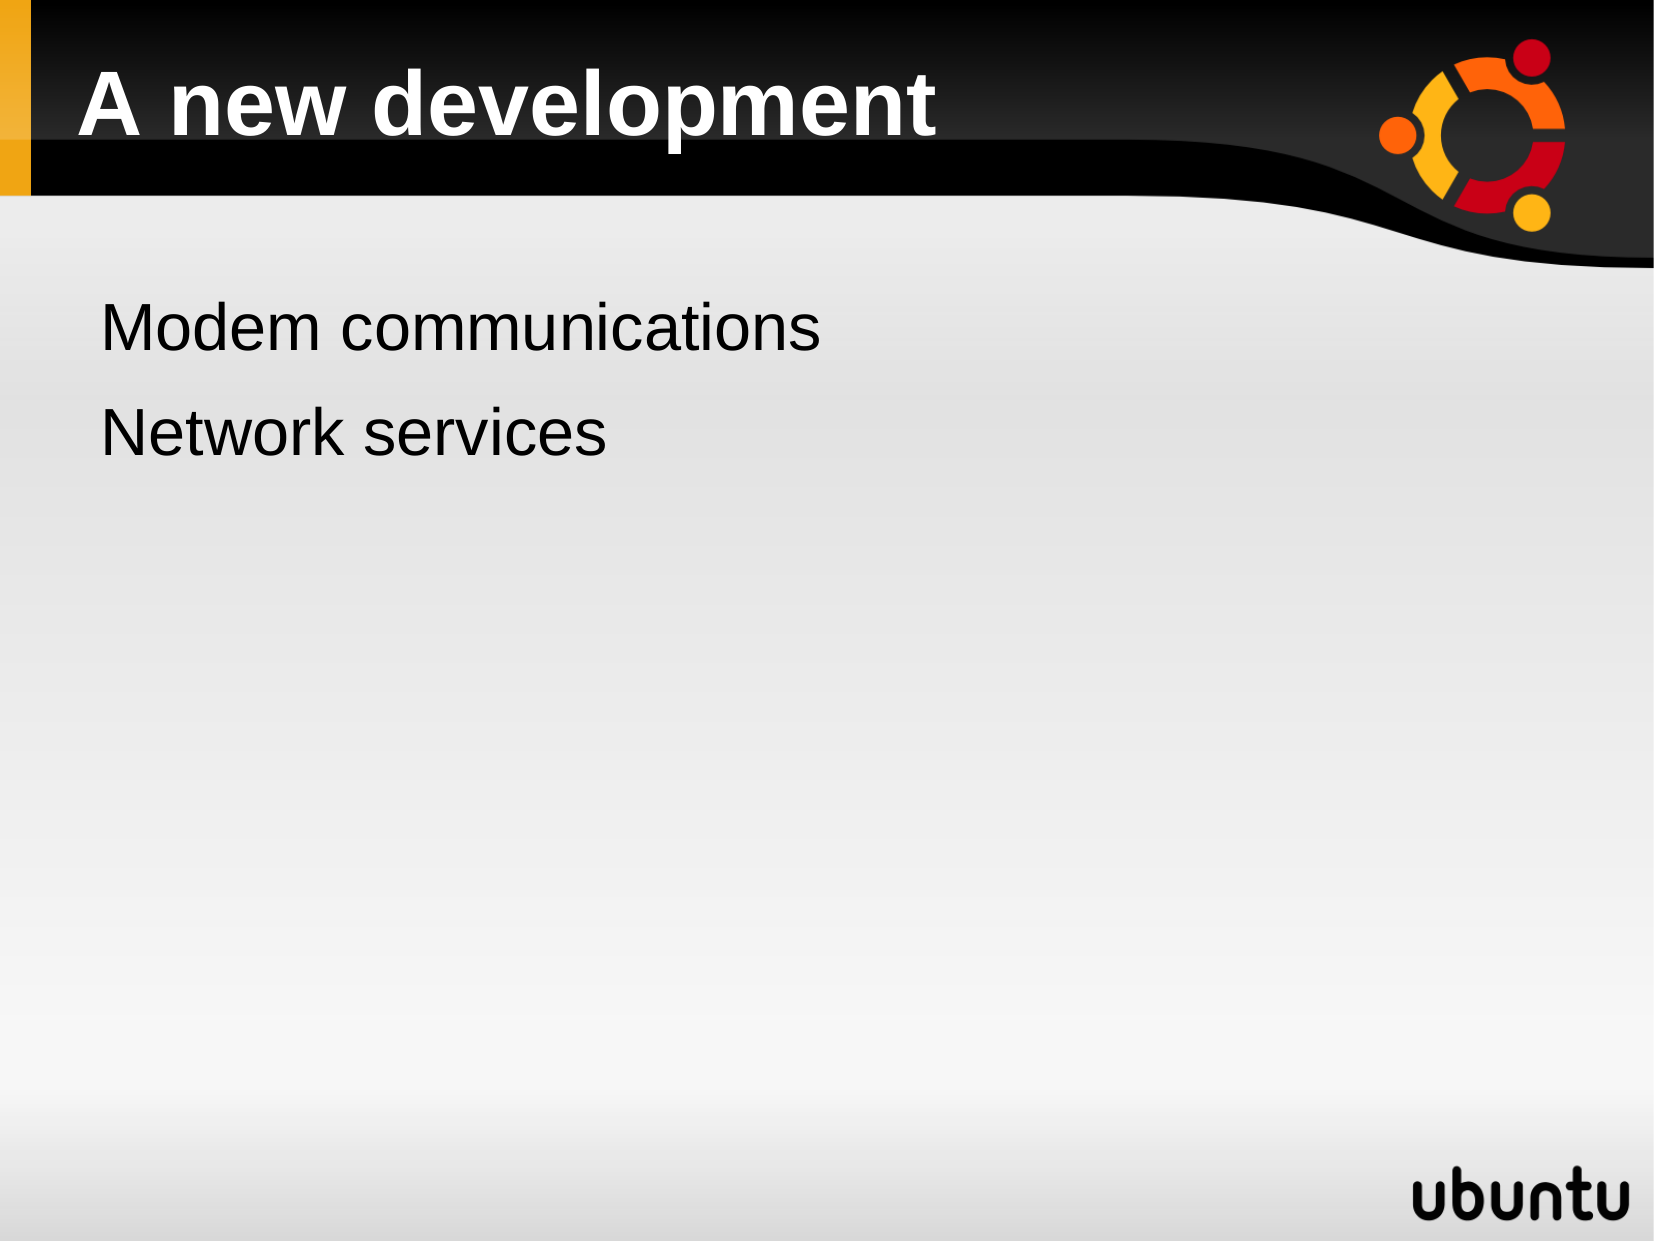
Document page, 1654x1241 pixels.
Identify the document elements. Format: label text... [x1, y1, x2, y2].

list Modem communications Network services [82, 290, 1571, 1109]
title A new development [76, 0, 1565, 208]
picture [0, 0, 1654, 1241]
